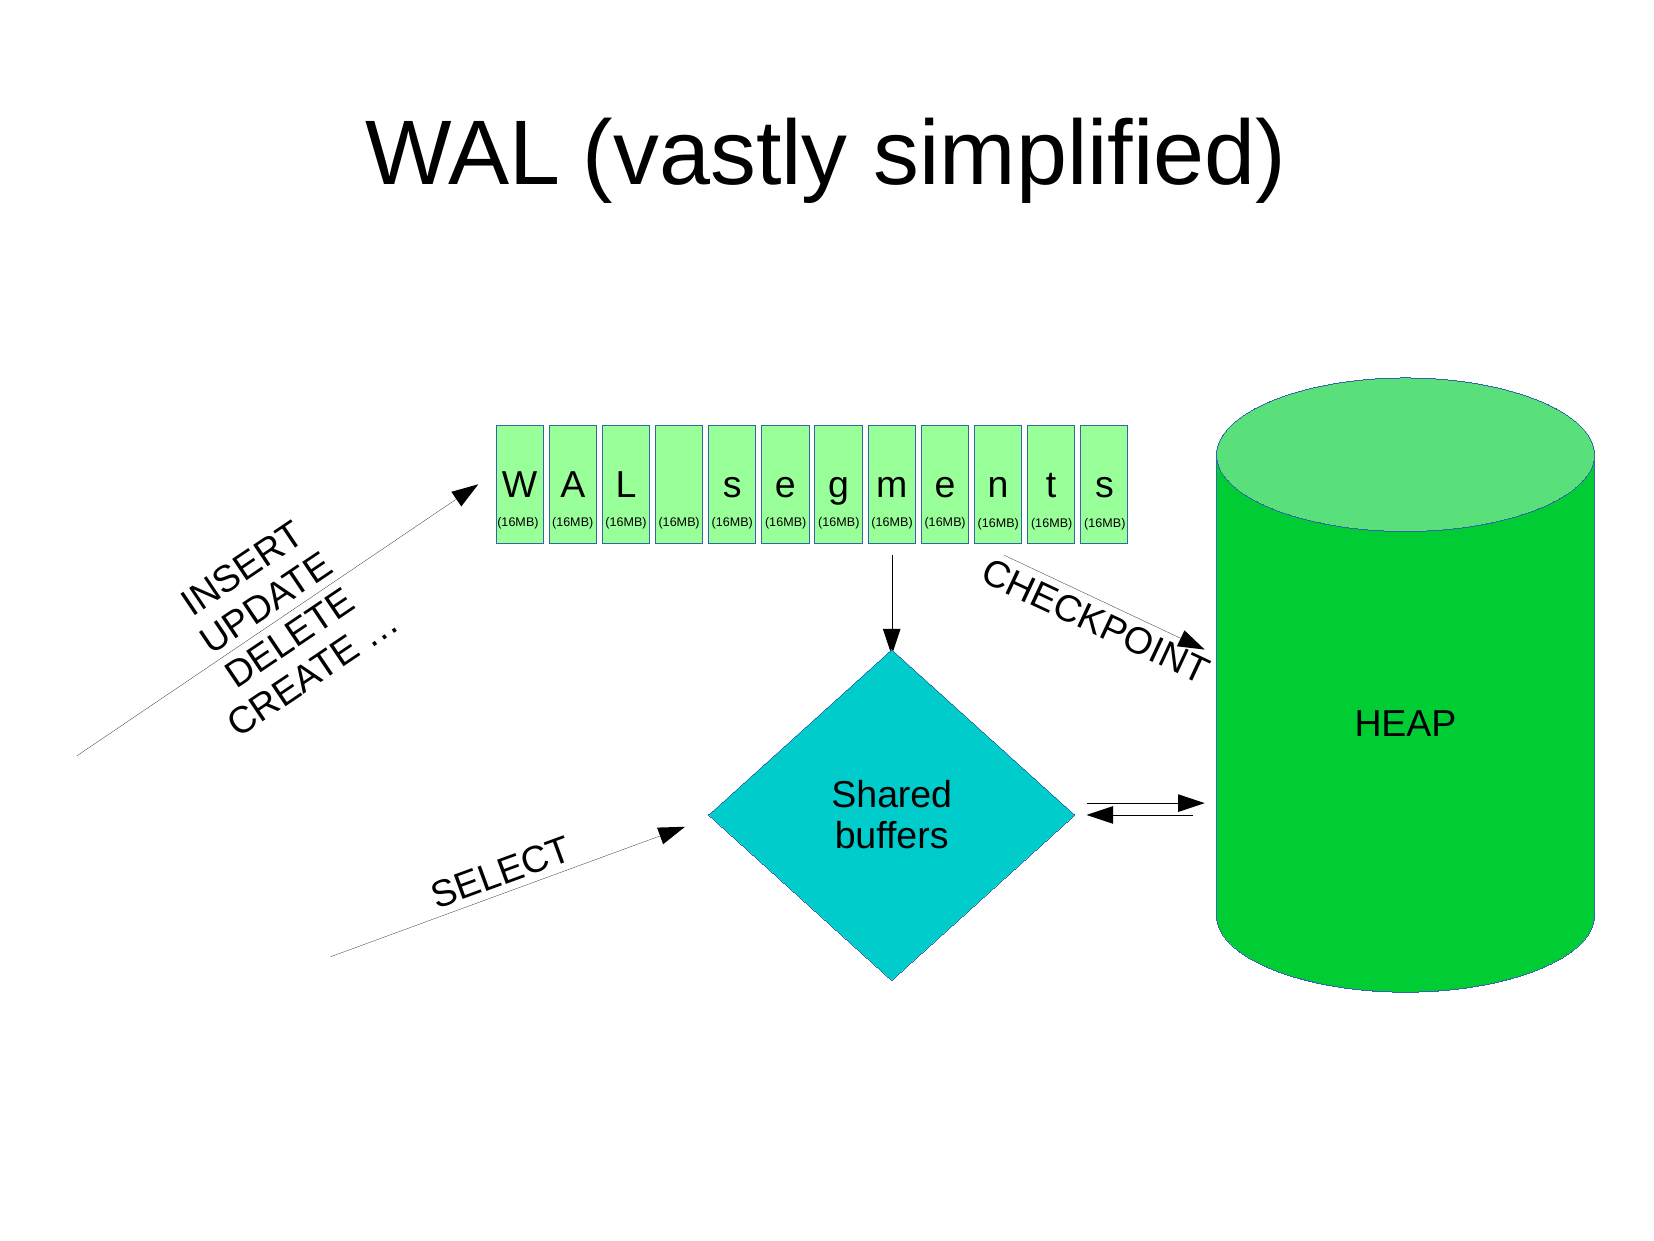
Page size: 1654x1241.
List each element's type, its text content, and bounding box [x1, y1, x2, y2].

text_box HEAP [1216, 460, 1595, 993]
text_box (16MB) [482, 507, 537, 537]
text_box A [549, 425, 597, 507]
text_box m [868, 425, 916, 508]
text_box n [974, 425, 1022, 508]
text_box (16MB) [803, 508, 856, 538]
text_box t [1027, 538, 1075, 544]
text_box (16MB) [696, 508, 750, 538]
text_box L [602, 538, 650, 544]
text_box (16MB) [856, 508, 909, 538]
text_box s [1080, 425, 1128, 508]
text_box e [921, 425, 969, 508]
title WAL (vastly simplified) [82, 49, 1571, 257]
text_box s [708, 538, 756, 544]
text_box (16MB) [537, 507, 590, 537]
text_box (16MB) [750, 508, 803, 538]
text_box W [496, 537, 544, 544]
text_box g [814, 538, 863, 544]
text_box e [761, 425, 810, 508]
text_box (16MB) [590, 507, 643, 538]
text_box e [761, 538, 810, 544]
text_box (16MB) [909, 508, 963, 538]
text_box n [974, 538, 1022, 544]
text_box (16MB) [1016, 508, 1069, 538]
text_box e [921, 538, 969, 544]
text_box s [708, 425, 756, 508]
text_box Shared buffers [708, 649, 1075, 981]
text_box [655, 425, 703, 507]
text_box m [868, 538, 916, 544]
text_box (16MB) [643, 507, 715, 538]
text_box g [814, 425, 863, 508]
text_box W [496, 425, 544, 507]
text_box (16MB) [963, 508, 1016, 538]
text_box (16MB) [1069, 508, 1141, 538]
text_box A [549, 537, 597, 544]
text_box L [602, 425, 650, 507]
text_box t [1027, 425, 1075, 508]
text_box [655, 538, 703, 544]
text_box s [1080, 538, 1128, 544]
